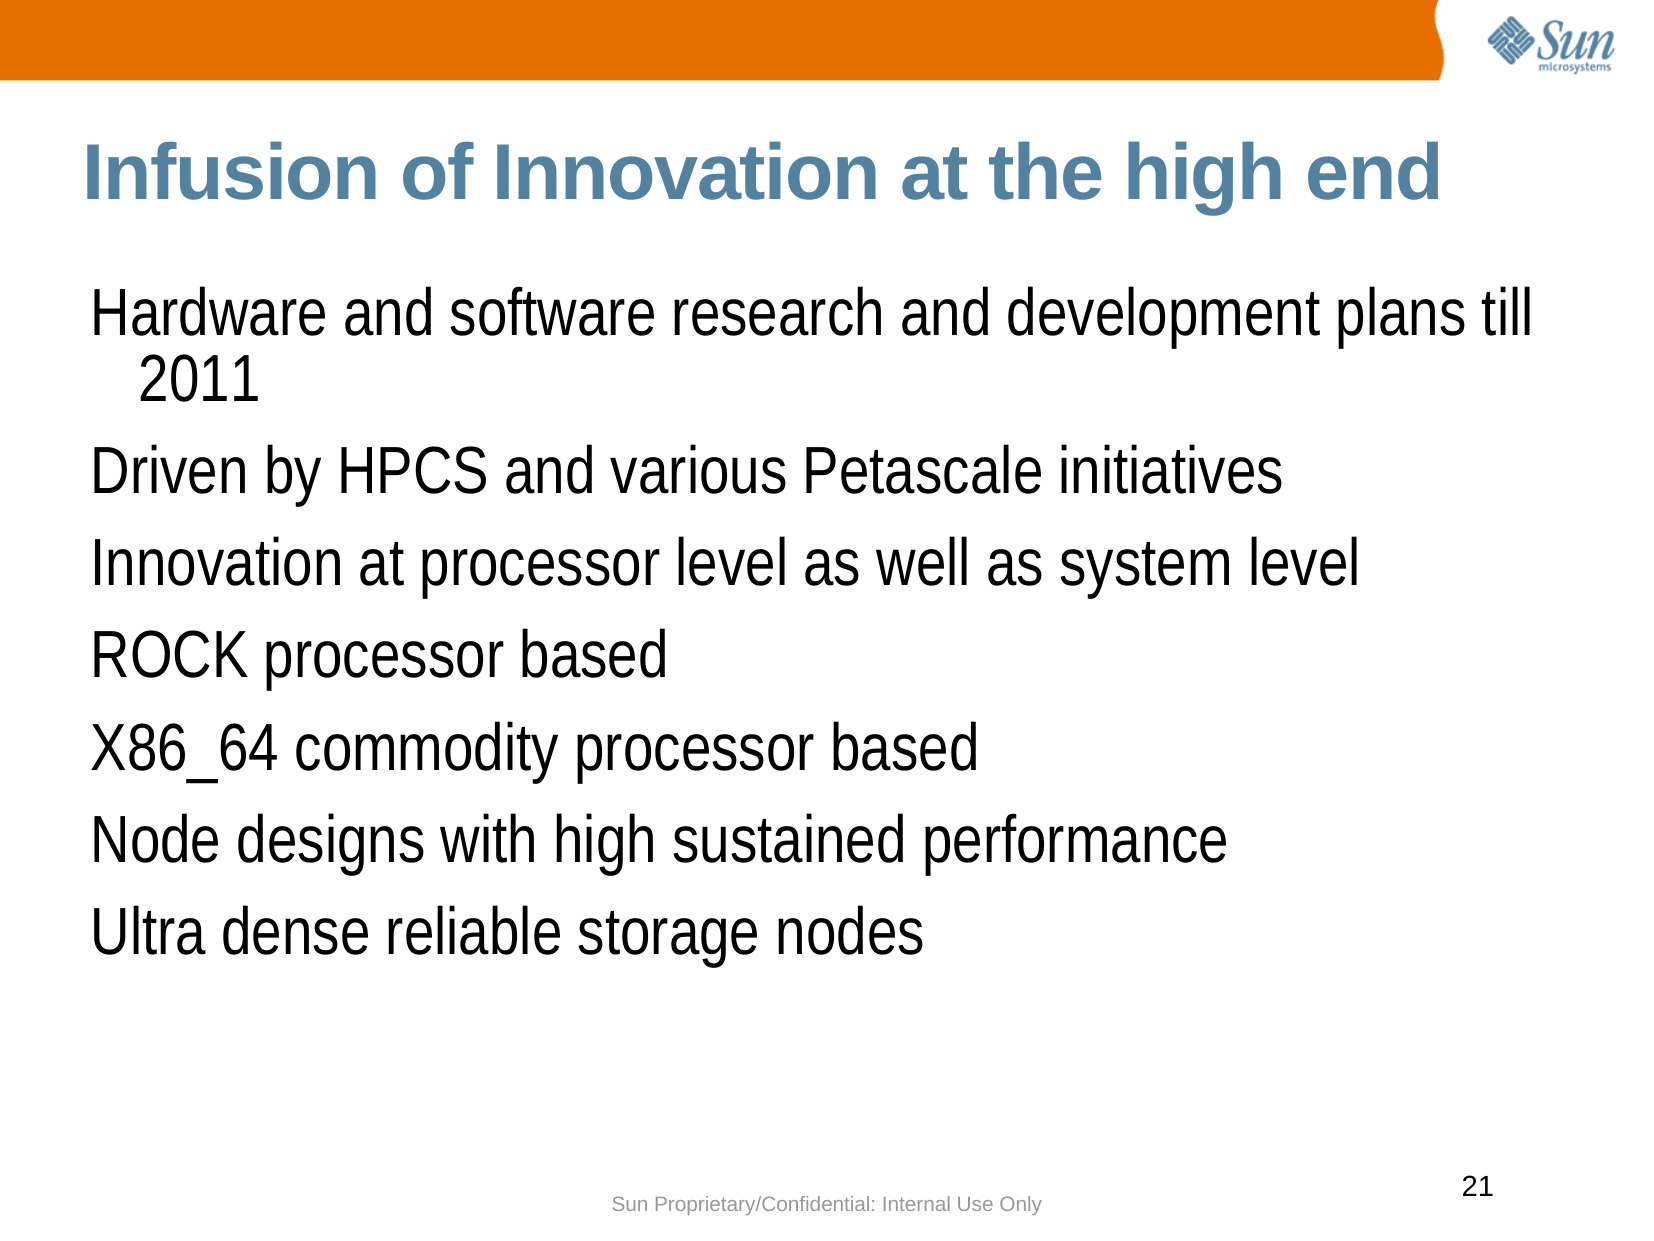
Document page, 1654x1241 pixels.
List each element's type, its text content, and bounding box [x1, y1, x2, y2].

picture [0, 0, 1654, 83]
title Infusion of Innovation at the high end [82, 135, 1585, 251]
list Hardware and software research and development plans till 2011 Driven by HPCS and various Petascale initiatives Innovation at processor level as well as system level ROCK processor based X86_64 commodity processor based Node designs with high sustained performance Ultra dense reliable storage nodes [71, 283, 1545, 1121]
